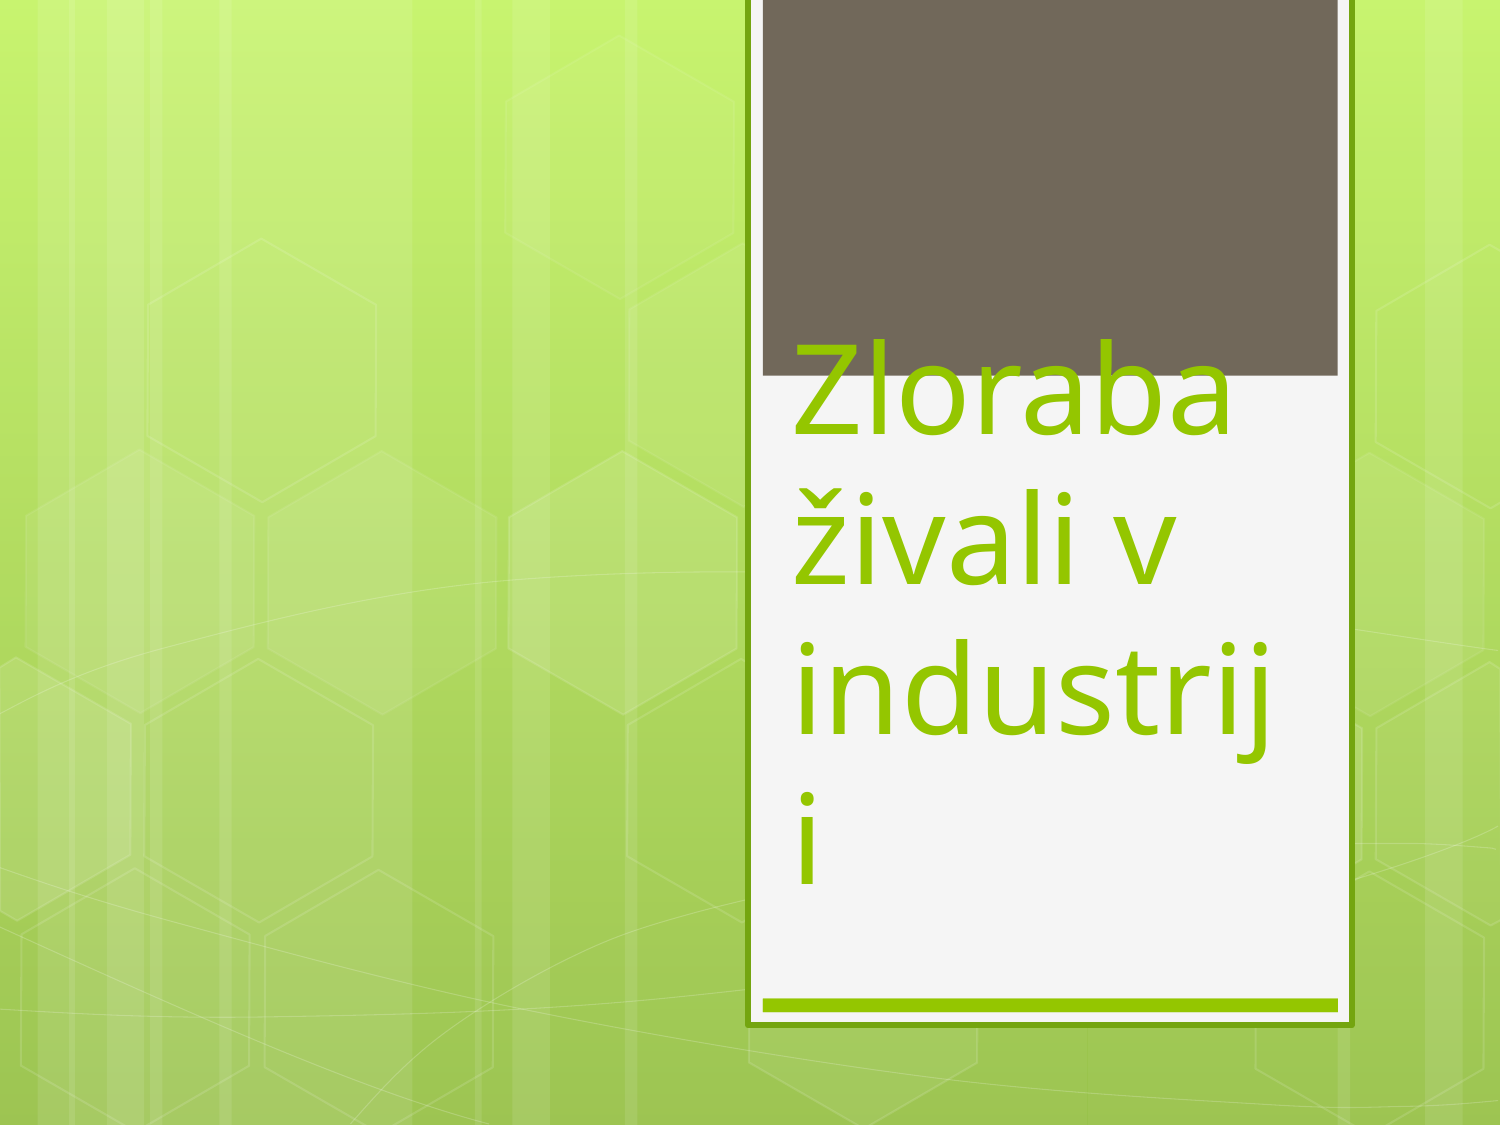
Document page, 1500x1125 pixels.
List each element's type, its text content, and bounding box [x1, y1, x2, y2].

title Zloraba živali v industriji [776, 444, 1321, 917]
